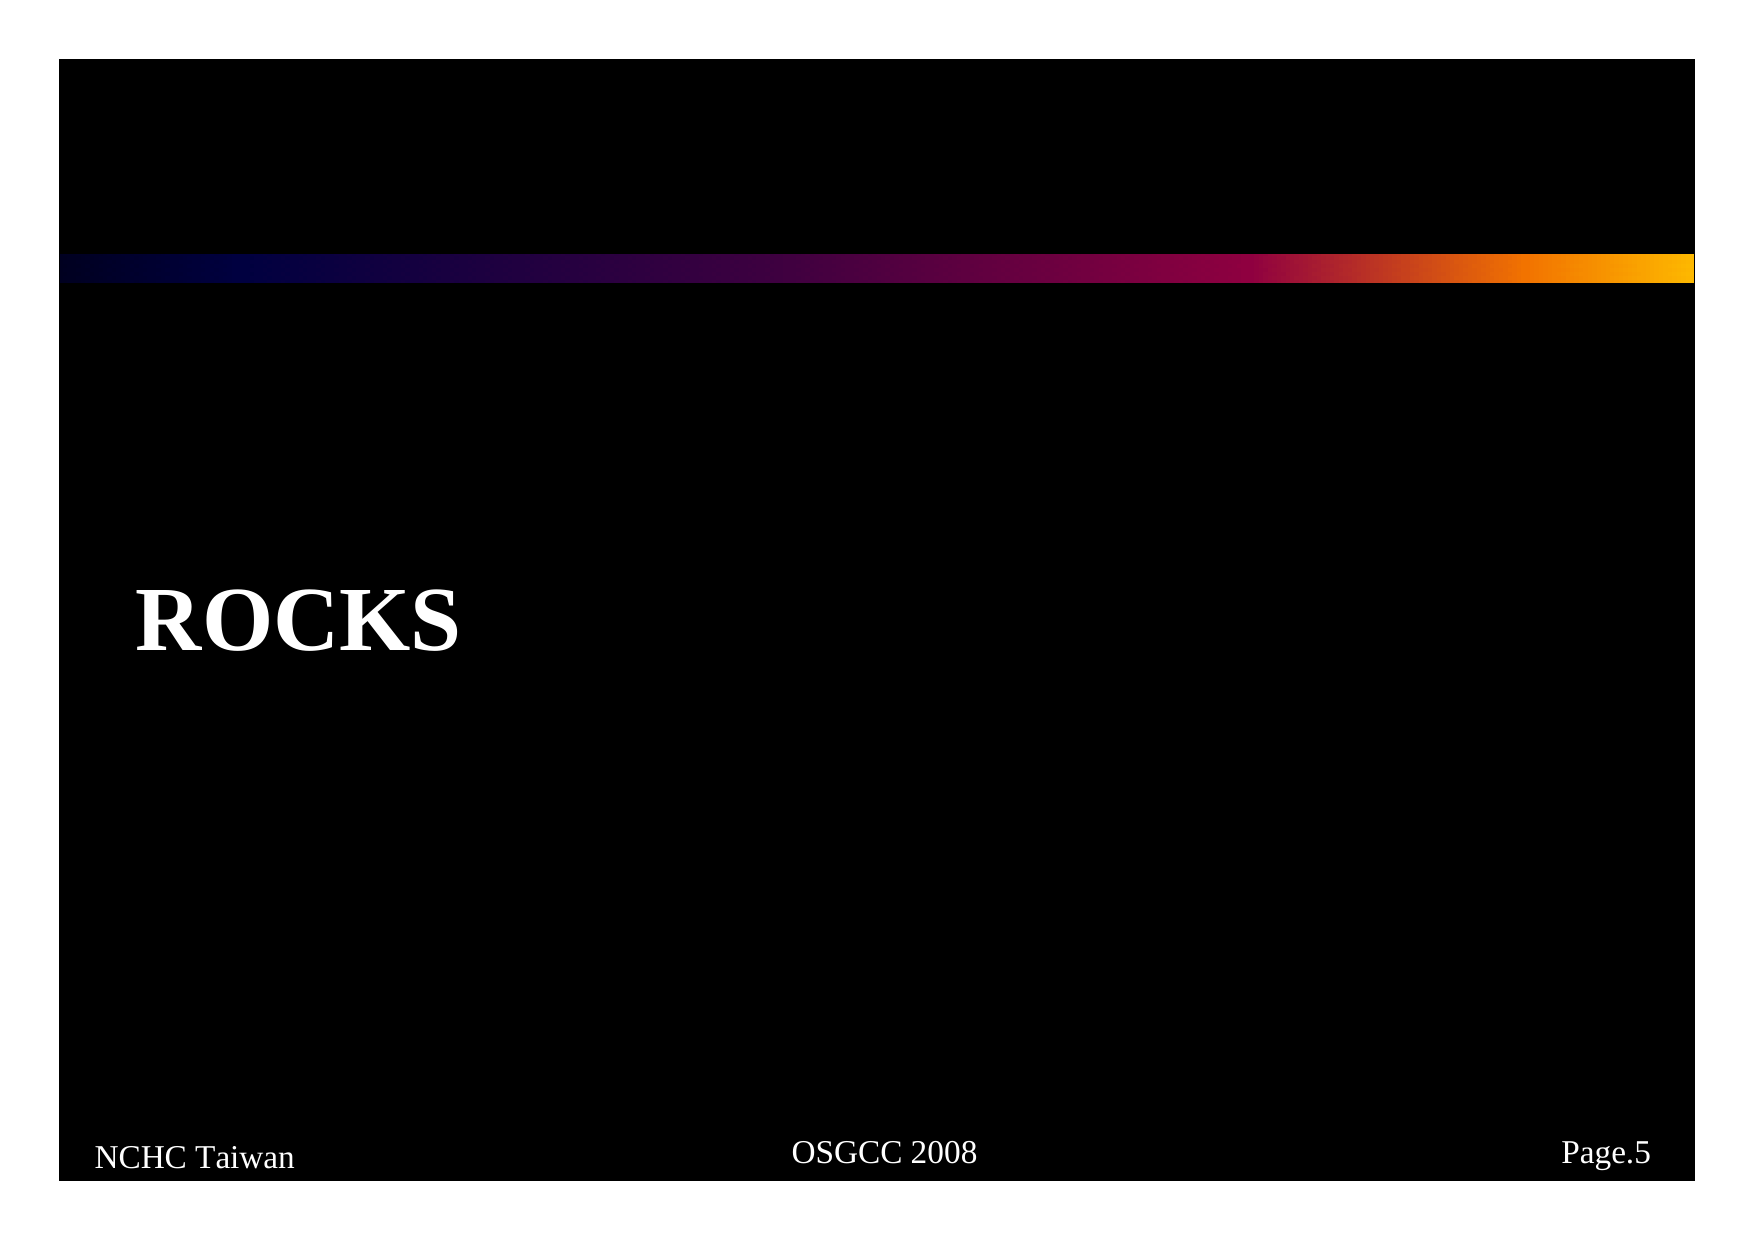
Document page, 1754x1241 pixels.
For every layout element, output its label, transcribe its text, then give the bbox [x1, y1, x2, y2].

list ROCKS [118, 307, 1610, 1075]
picture [60, 254, 1694, 283]
